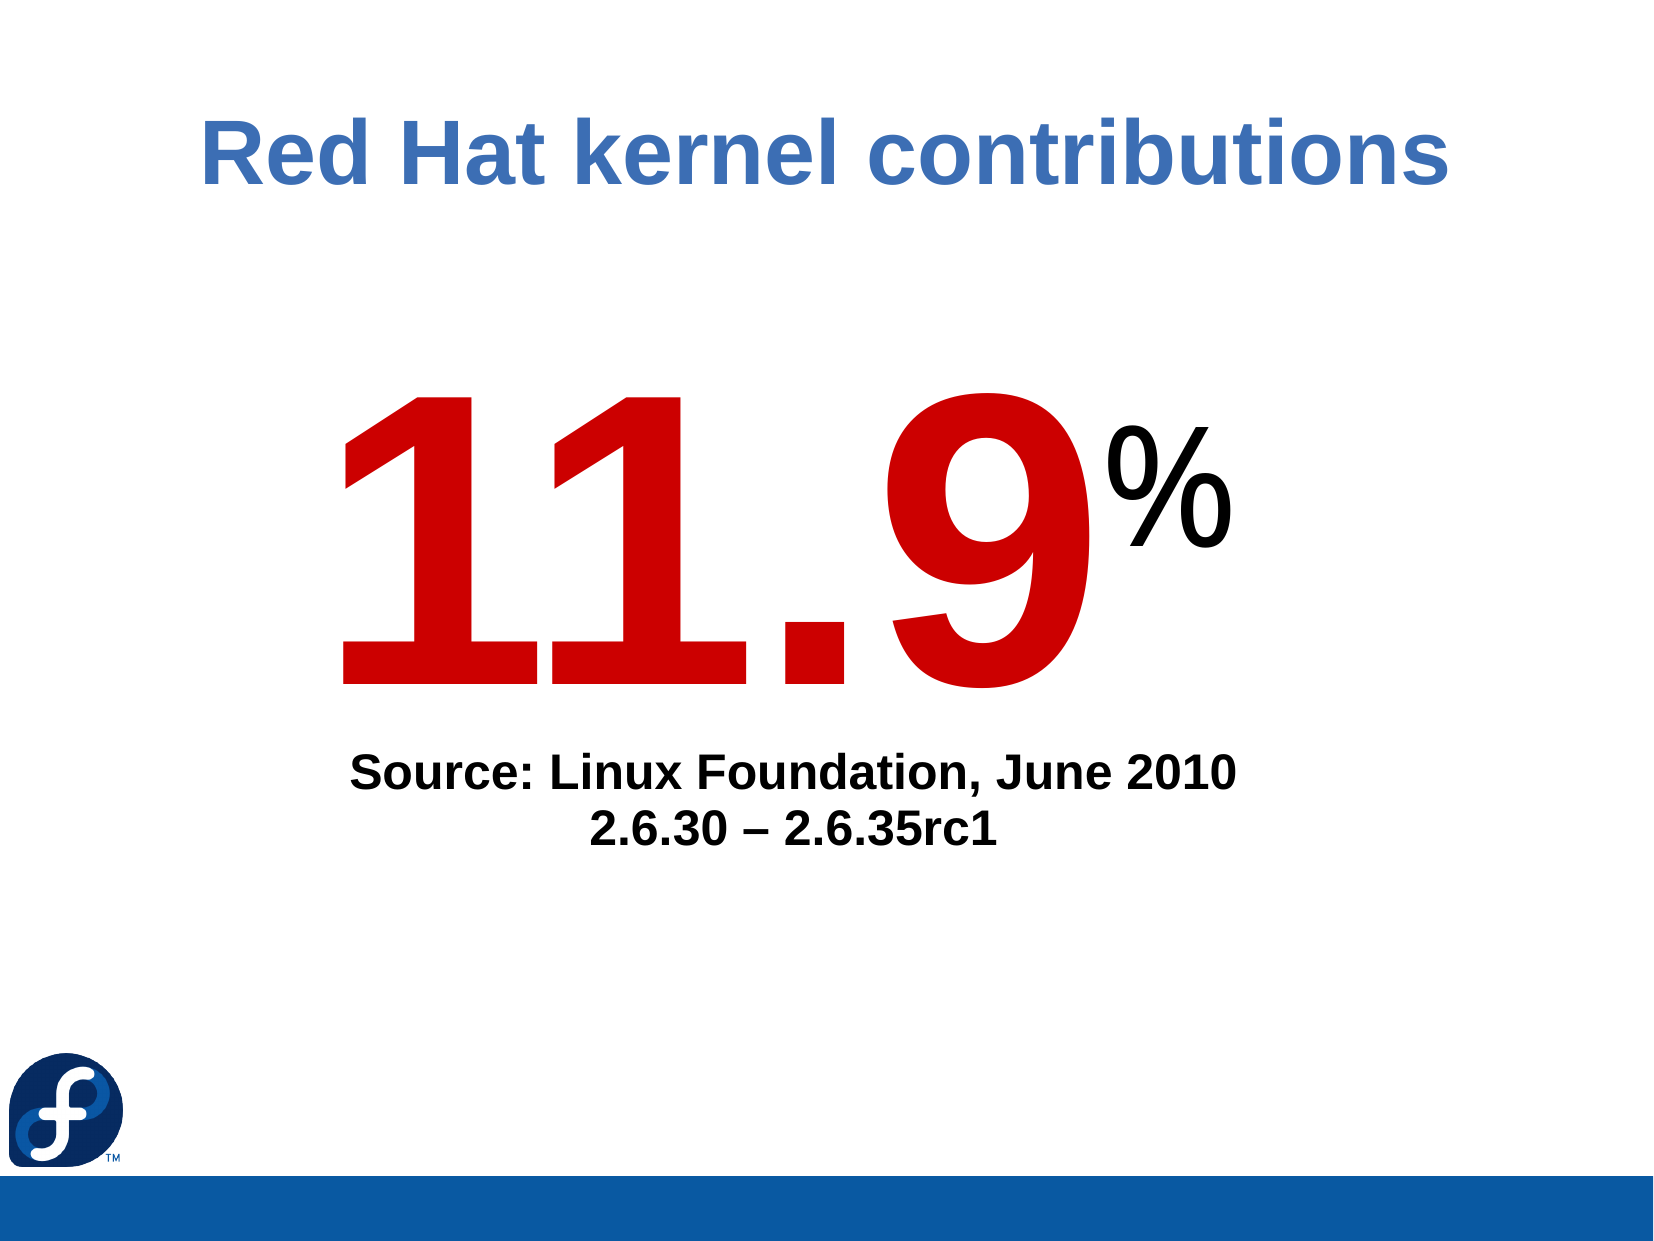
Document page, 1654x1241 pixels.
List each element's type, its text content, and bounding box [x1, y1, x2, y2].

title Red Hat kernel contributions [82, 49, 1571, 257]
text_box Source: Linux Foundation, June 2010 2.6.30 – 2.6.35rc1 [334, 737, 1264, 864]
text_box % [1085, 360, 1274, 563]
picture [9, 1053, 123, 1167]
text_box 11.9 [302, 300, 1240, 783]
picture [0, 1176, 1654, 1241]
